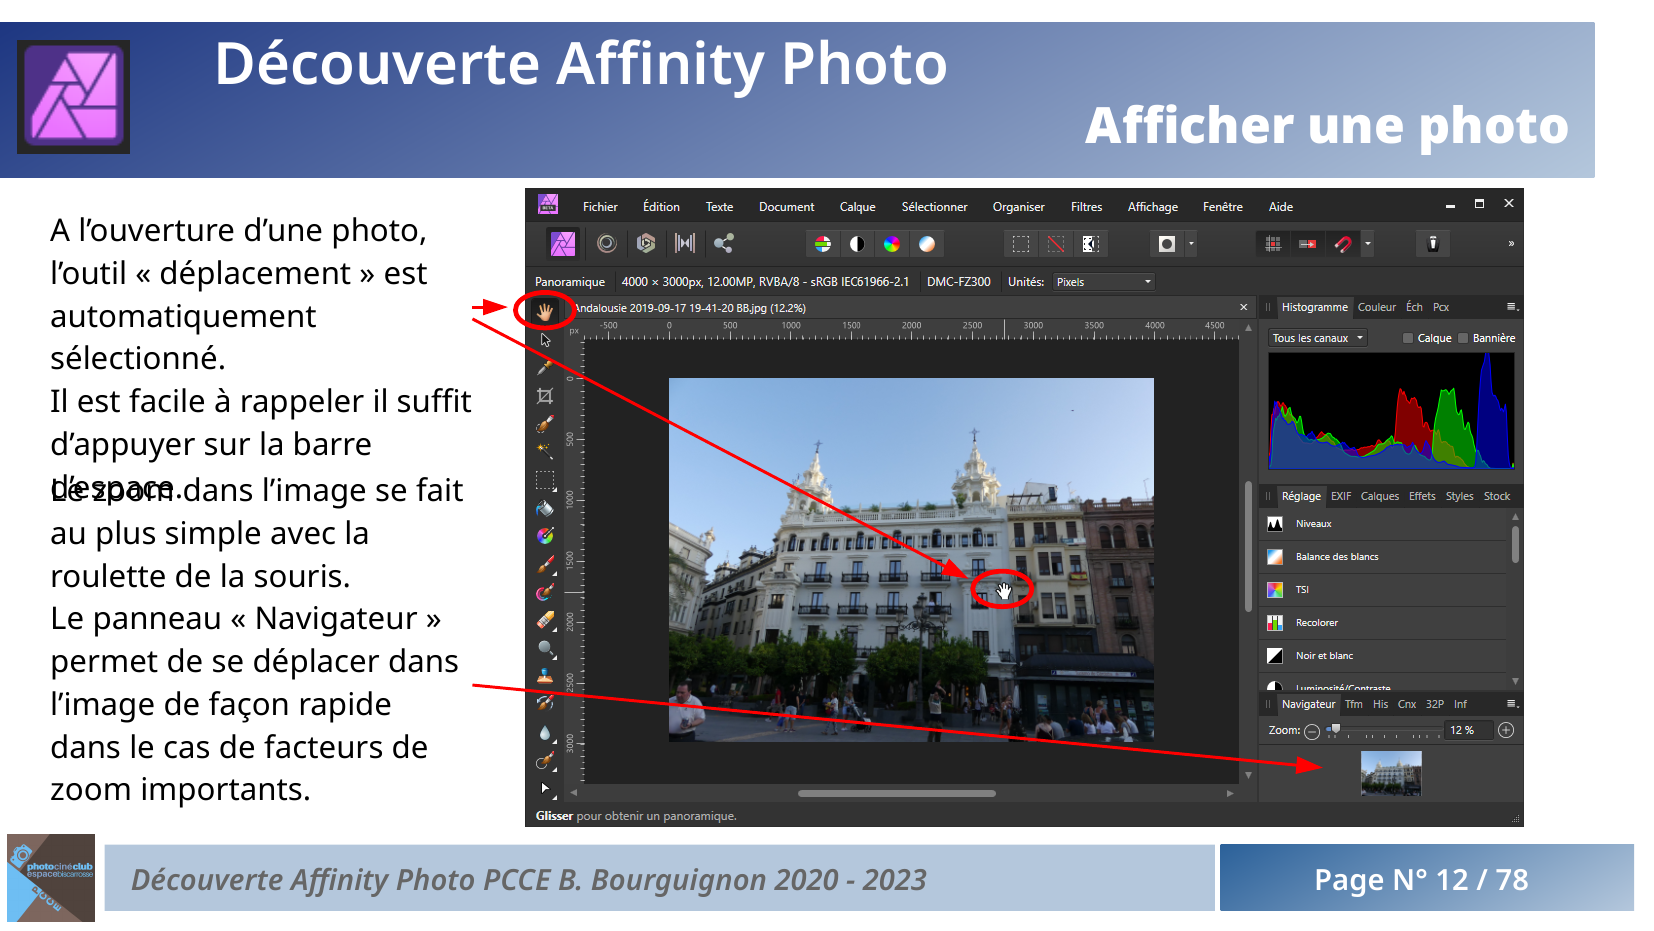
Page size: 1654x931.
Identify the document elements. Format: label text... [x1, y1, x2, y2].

title Afficher une photo [874, 47, 1571, 158]
picture [525, 295, 571, 325]
picture [525, 188, 1524, 827]
picture [7, 834, 95, 922]
text_box Le zoom dans l’image se fait au plus simple avec la roulette de la souris. Le panneau « Navigateur » permet de se déplacer dans l’image de façon rapide dans le cas de facteurs de zoom importants. [35, 460, 485, 790]
picture [17, 40, 130, 154]
text_box A l’ouverture d’une photo, l’outil « déplacement » est automatiquement sélectionné. Il est facile à rappeler il suffit d’appuyer sur la barre d’espace. [35, 200, 508, 414]
